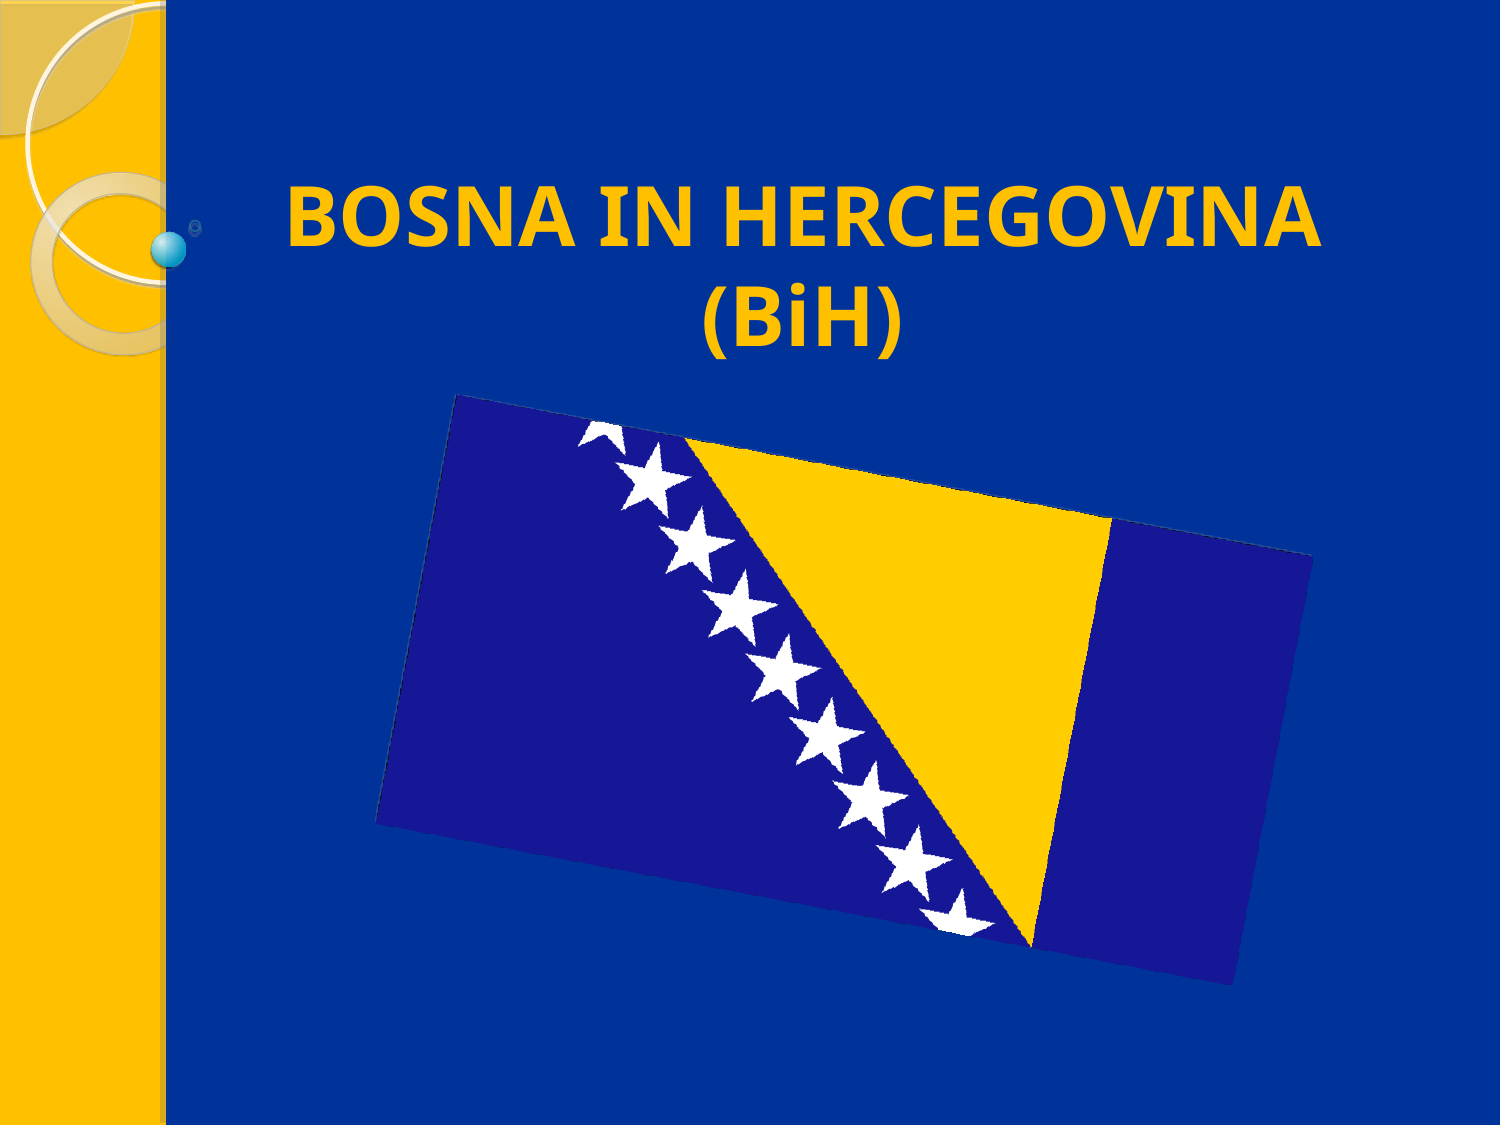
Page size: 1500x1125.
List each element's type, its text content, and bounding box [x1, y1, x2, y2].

title BOSNA IN HERCEGOVINA (BiH) [105, 128, 1500, 371]
picture [375, 394, 1313, 985]
